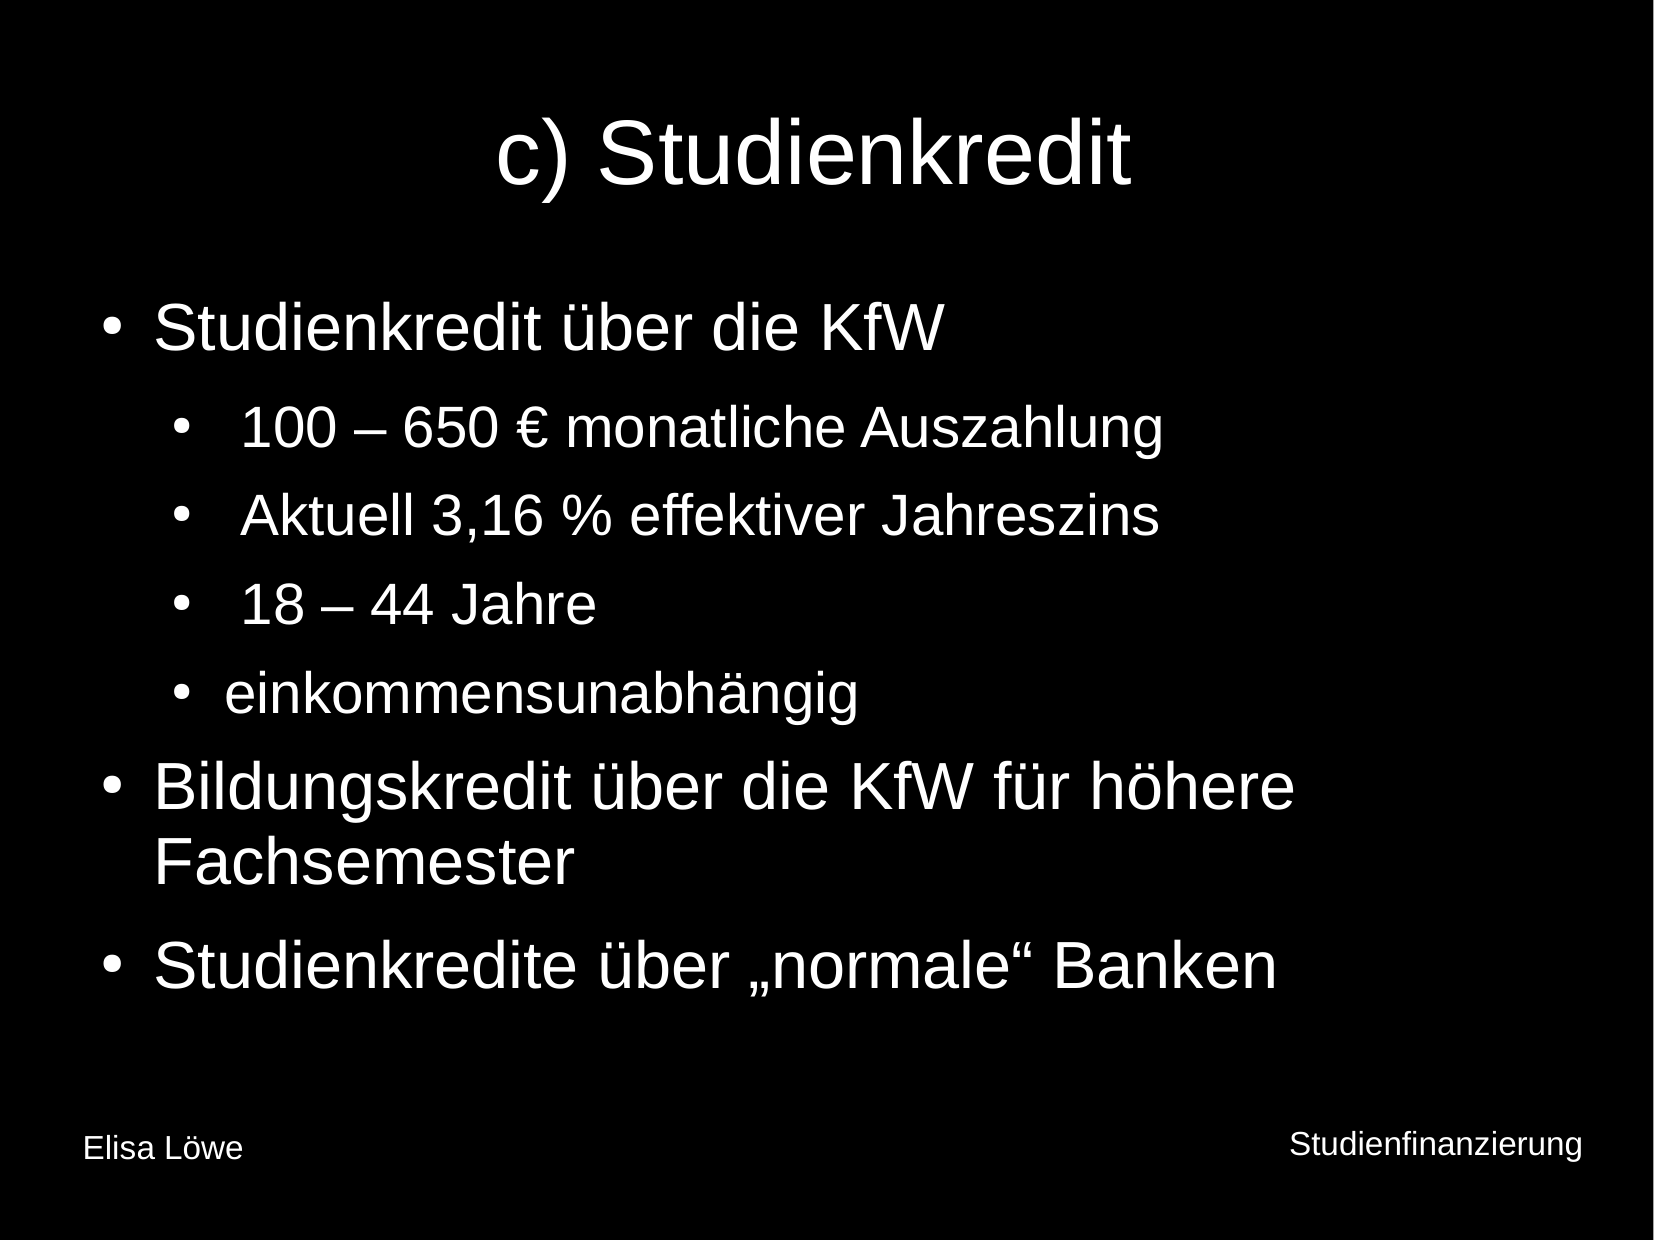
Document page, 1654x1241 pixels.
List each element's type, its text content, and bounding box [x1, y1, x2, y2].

list Studienkredit über die KfW 100 – 650 € monatliche Auszahlung Aktuell 3,16 % effektiver Jahreszins 18 – 44 Jahre einkommensunabhängig Bildungskredit über die KfW für höhere Fachsemester Studienkredite über „normale“ Banken [82, 290, 1571, 1109]
title c) Studienkredit [82, 49, 1571, 257]
